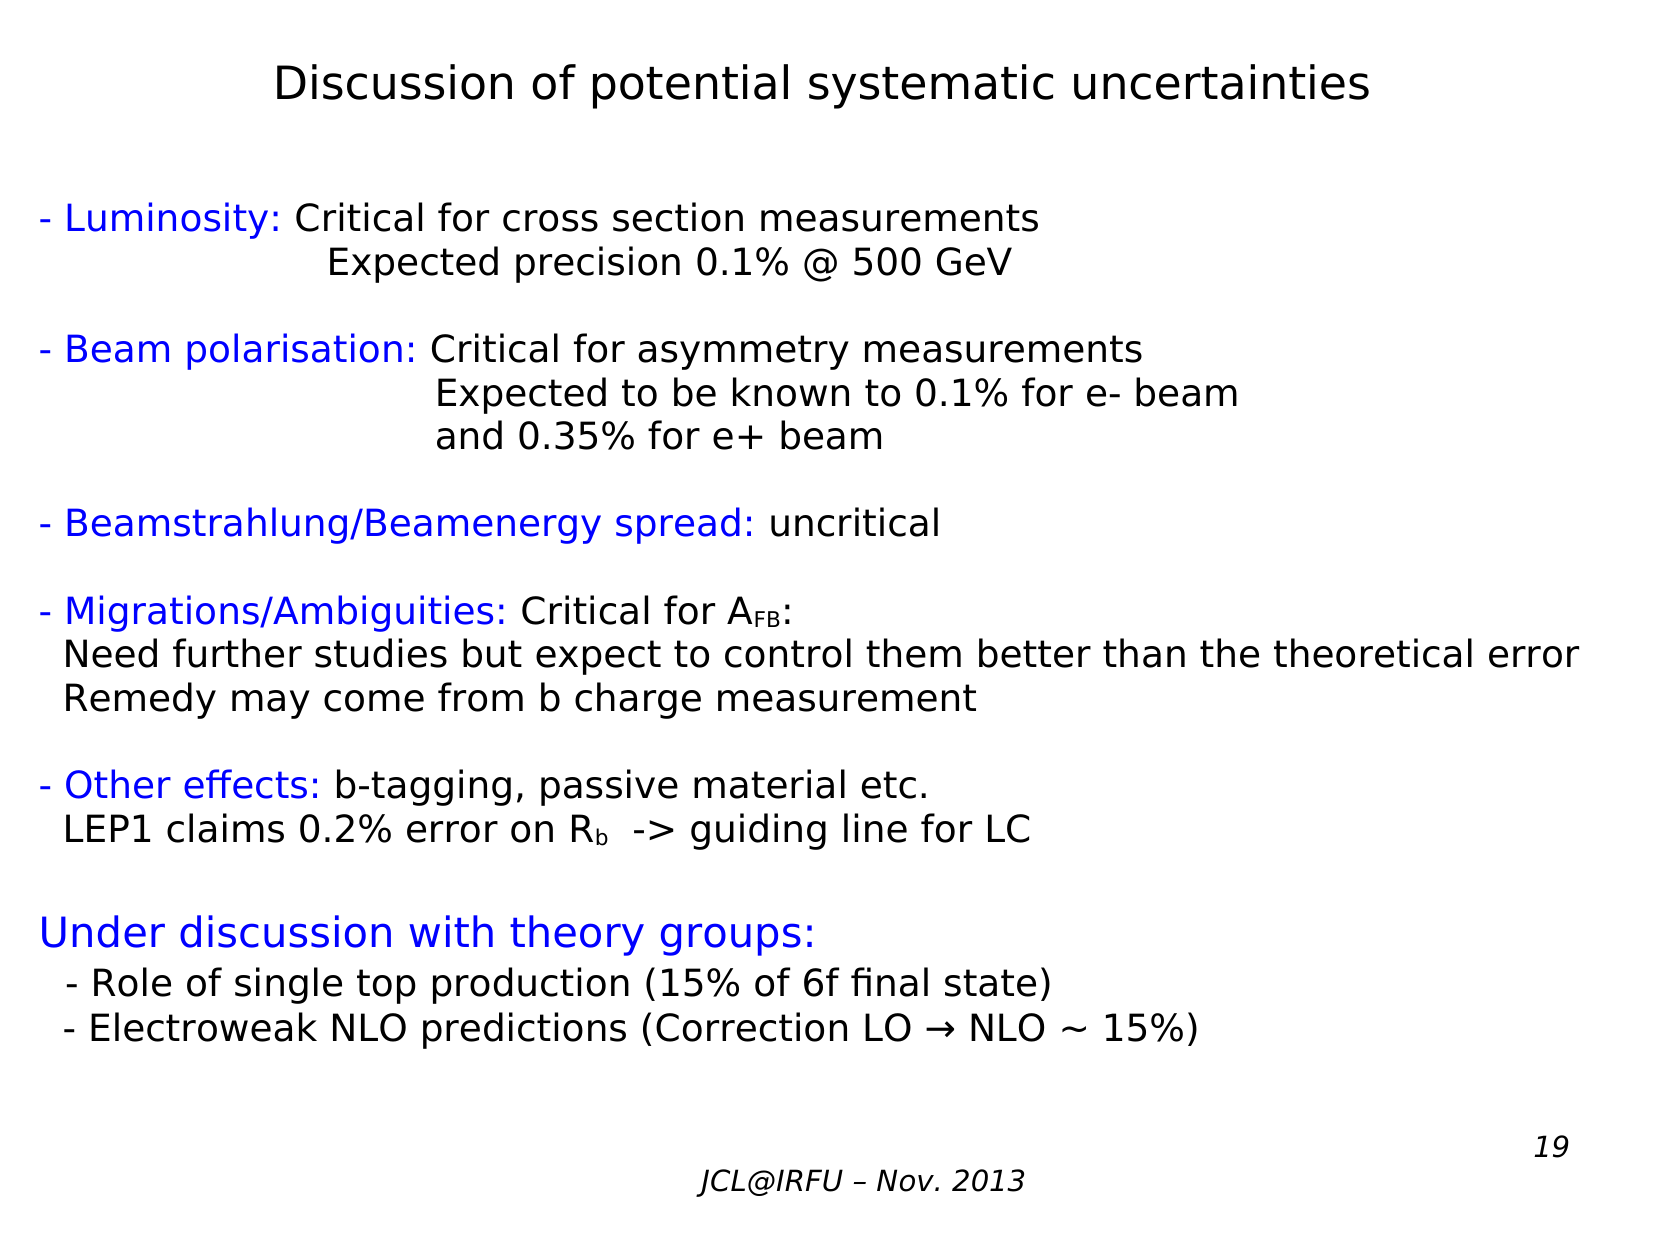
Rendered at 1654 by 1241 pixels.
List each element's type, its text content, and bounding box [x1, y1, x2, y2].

text_box Discussion of potential systematic uncertainties [258, 49, 1403, 118]
text_box - Luminosity: Critical for cross section measurements Expected precision 0.1% @ 500 GeV - Beam polarisation: Critical for asymmetry measurements Expected to be known to 0.1% for e- beam and 0.35% for e+ beam - Beamstrahlung/Beamenergy spread: uncritical - Migrations/Ambiguities: Critical for AFB: Need further studies but expect to control them better than the theoretical error Remedy may come from b charge measurement - Other effects: b-tagging, passive material etc. LEP1 claims 0.2% error on Rb -> guiding line for LC Under discussion with theory groups: - Role of single top production (15% of 6f final state) - Electroweak NLO predictions (Correction LO → NLO ~ 15%) [23, 144, 1603, 1139]
